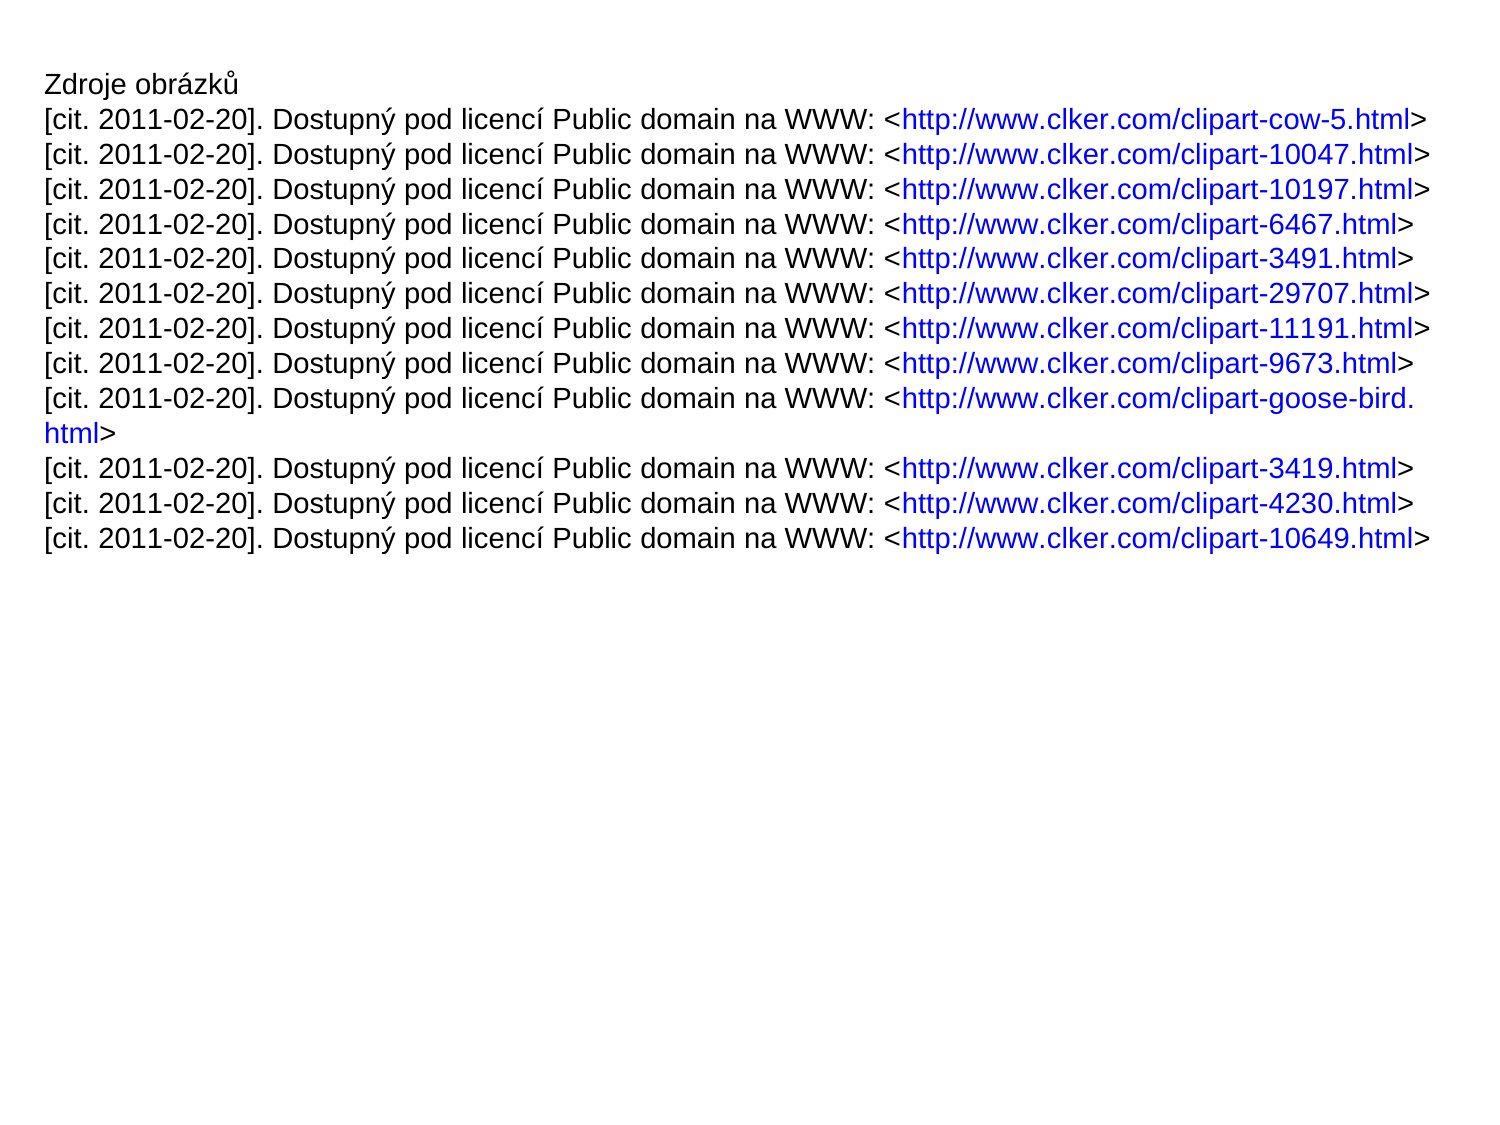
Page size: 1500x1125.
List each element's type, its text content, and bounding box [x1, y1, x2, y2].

text_box Zdroje obrázků [cit. 2011-02-20]. Dostupný pod licencí Public domain na WWW: <http://www.clker.com/clipart-cow-5.html> [cit. 2011-02-20]. Dostupný pod licencí Public domain na WWW: <http://www.clker.com/clipart-10047.html> [cit. 2011-02-20]. Dostupný pod licencí Public domain na WWW: <http://www.clker.com/clipart-10197.html> [cit. 2011-02-20]. Dostupný pod licencí Public domain na WWW: <http://www.clker.com/clipart-6467.html> [cit. 2011-02-20]. Dostupný pod licencí Public domain na WWW: <http://www.clker.com/clipart-3491.html> [cit. 2011-02-20]. Dostupný pod licencí Public domain na WWW: <http://www.clker.com/clipart-29707.html> [cit. 2011-02-20]. Dostupný pod licencí Public domain na WWW: <http://www.clker.com/clipart-11191.html> [cit. 2011-02-20]. Dostupný pod licencí Public domain na WWW: <http://www.clker.com/clipart-9673.html> [cit. 2011-02-20]. Dostupný pod licencí Public domain na WWW: <http://www.clker.com/clipart-goose-bird.html> [cit. 2011-02-20]. Dostupný pod licencí Public domain na WWW: <http://www.clker.com/clipart-3419.html> [cit. 2011-02-20]. Dostupný pod licencí Public domain na WWW: <http://www.clker.com/clipart-4230.html> [cit. 2011-02-20]. Dostupný pod licencí Public domain na WWW: <http://www.clker.com/clipart-10649.html> [29, 57, 1458, 633]
